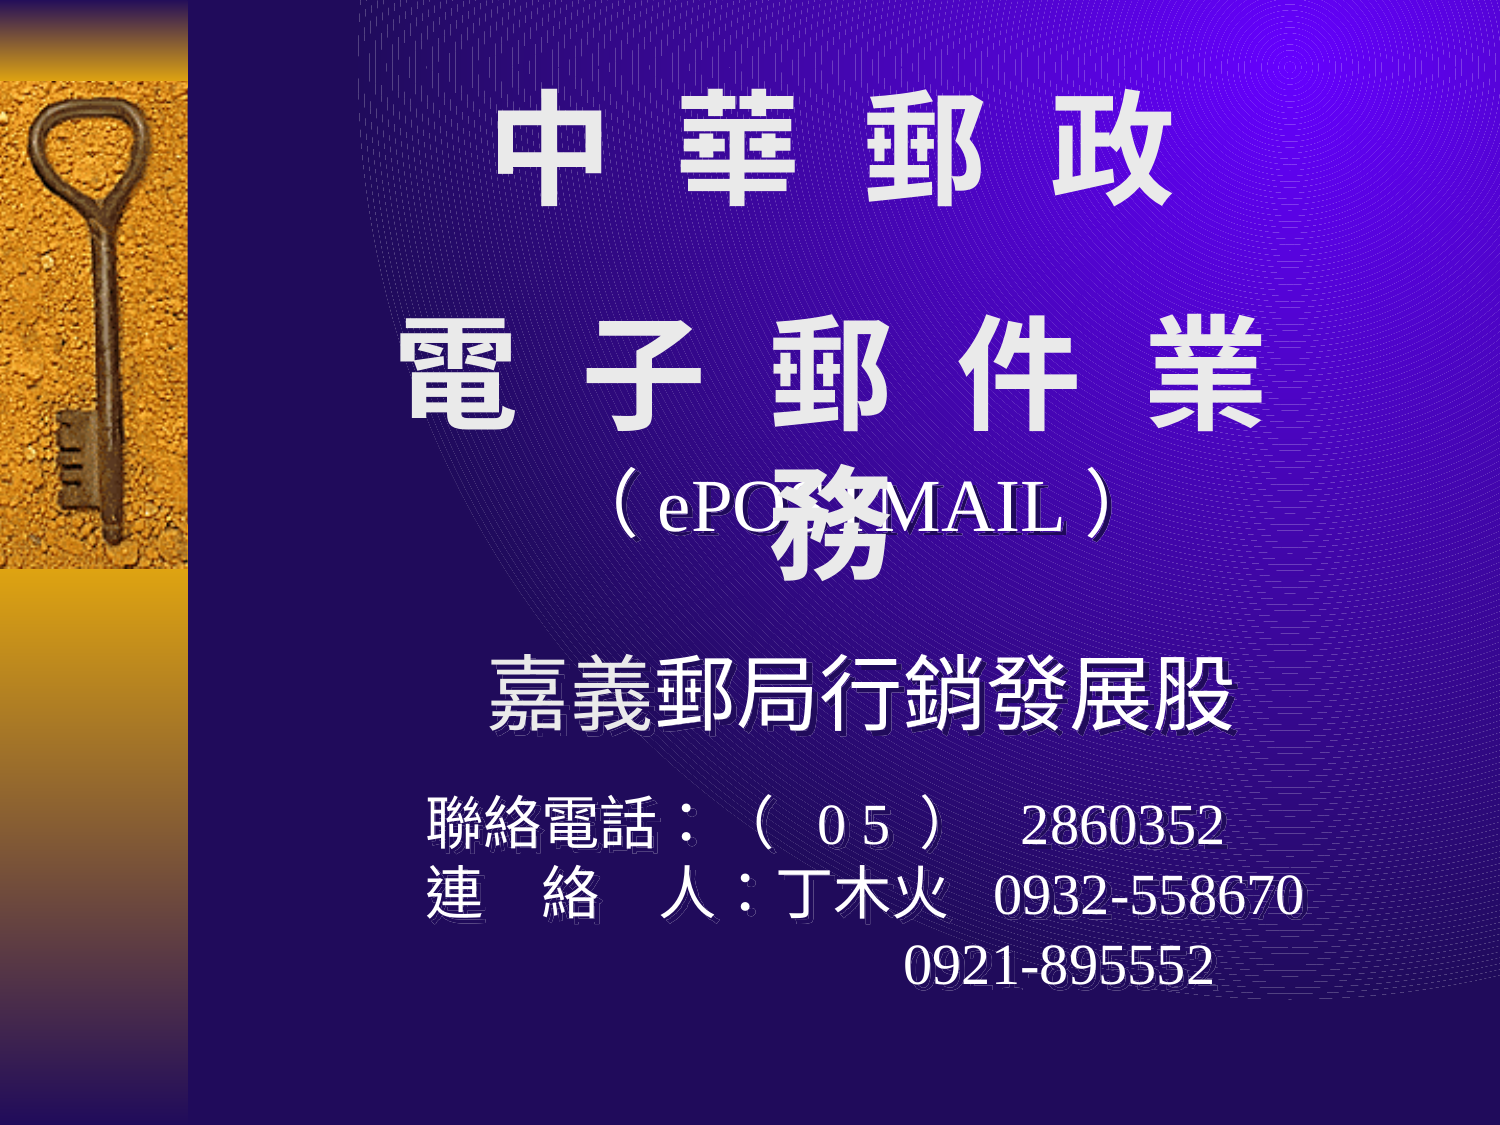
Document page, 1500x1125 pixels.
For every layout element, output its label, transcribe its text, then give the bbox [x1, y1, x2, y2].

text_box （ePOSTMAIL） [549, 448, 1139, 554]
text_box 嘉義郵局行銷發展股 聯絡電話：（ 0 5 ） 2860352 連 絡 人：丁木火 0932-558670 0921-895552 [384, 634, 1346, 1004]
text_box 中 華 郵 政 電 子 郵 件 業 務 [300, 62, 1363, 378]
